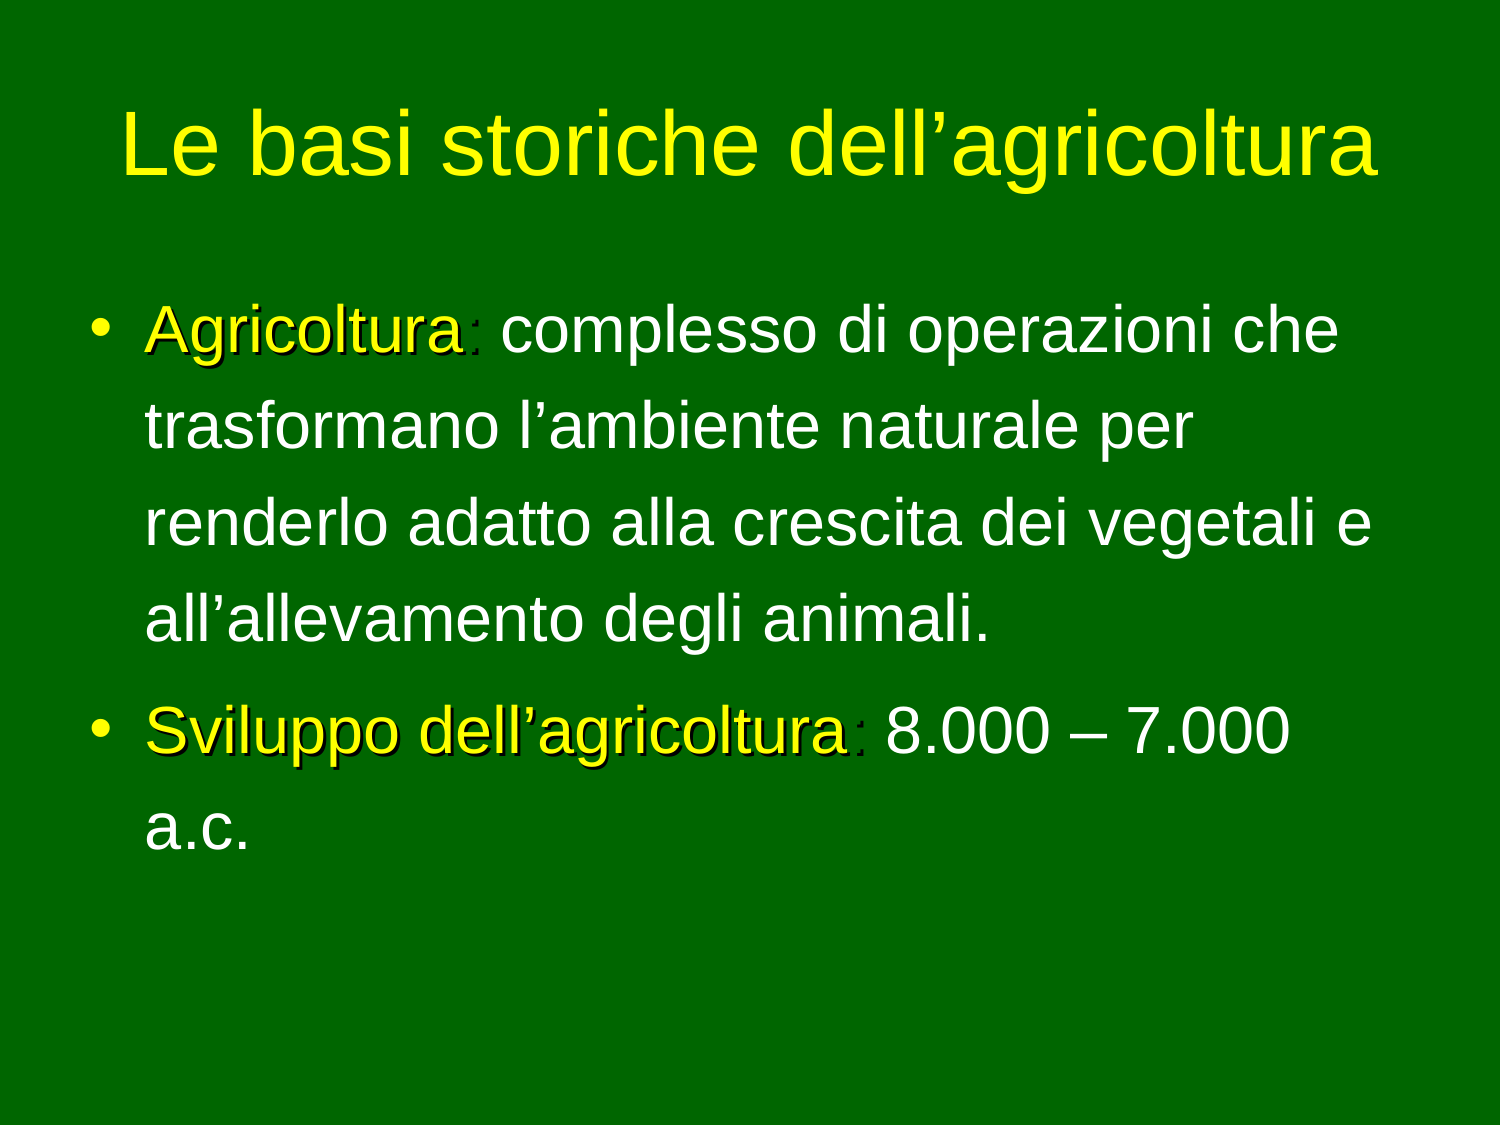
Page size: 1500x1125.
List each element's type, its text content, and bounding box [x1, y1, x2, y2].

title Le basi storiche dell’agricoltura [75, 45, 1426, 233]
list Agricoltura: complesso di operazioni che trasformano l’ambiente naturale per renderlo adatto alla crescita dei vegetali e all’allevamento degli animali. Sviluppo dell’agricoltura: 8.000 – 7.000 a.c. [75, 262, 1426, 1005]
